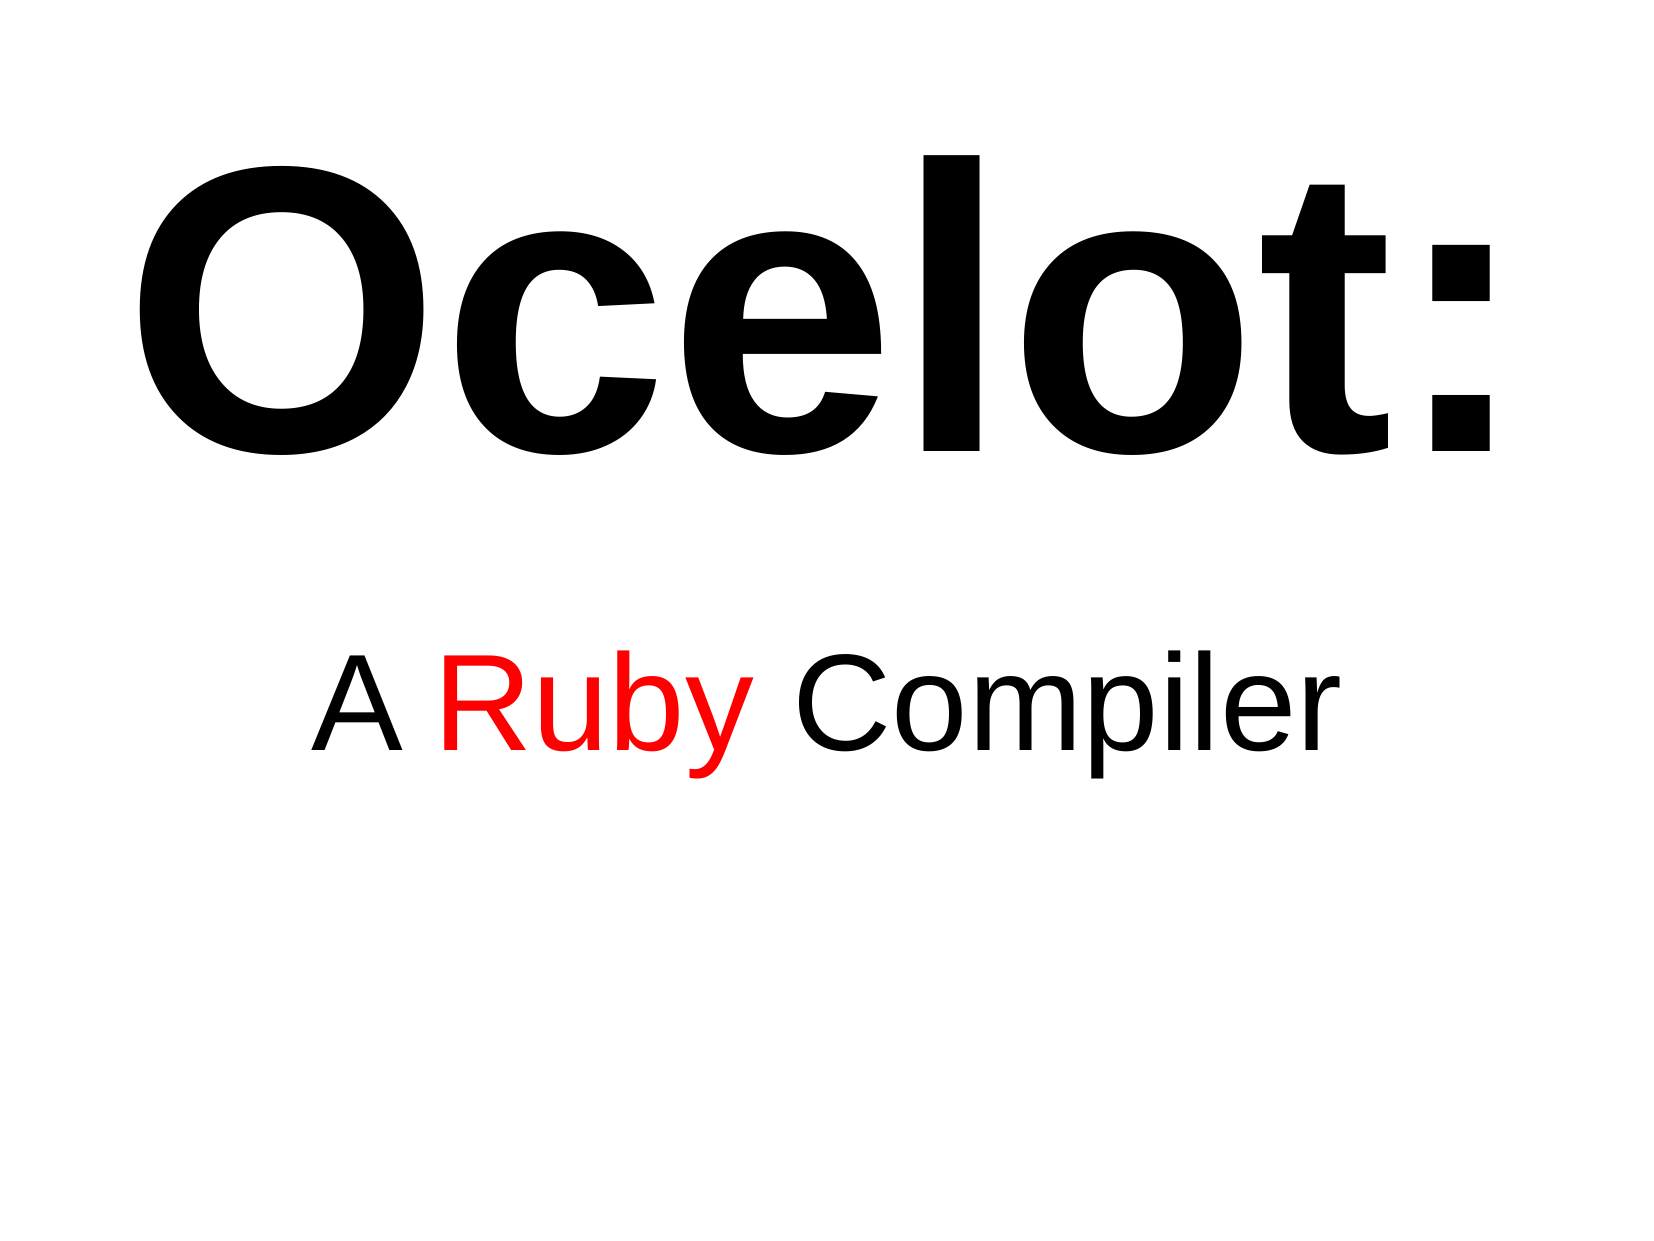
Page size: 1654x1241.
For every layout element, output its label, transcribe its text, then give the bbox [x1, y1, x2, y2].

text_box Ocelot: [108, 75, 1545, 546]
text_box A Ruby Compiler [296, 618, 1358, 788]
